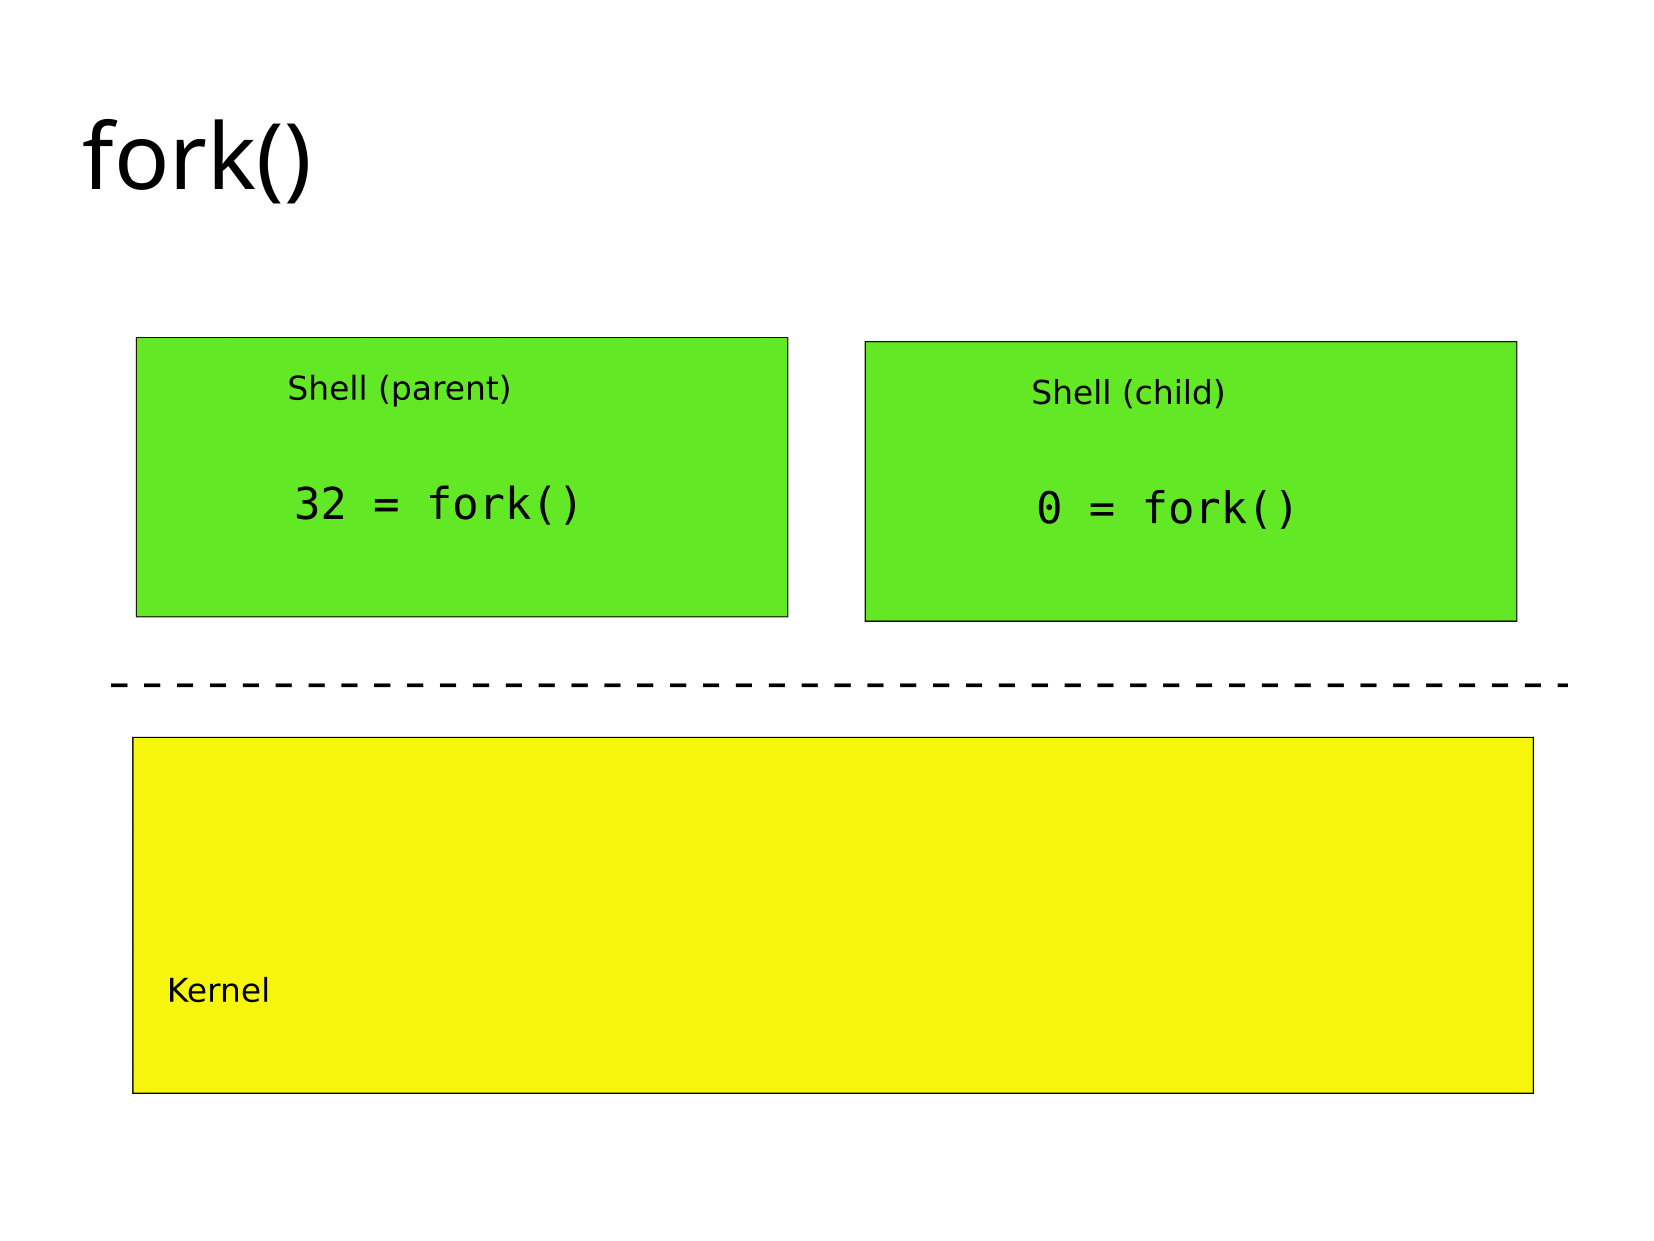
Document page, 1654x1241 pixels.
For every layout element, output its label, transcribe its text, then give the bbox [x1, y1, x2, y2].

title fork() [82, 49, 825, 257]
picture [111, 337, 1568, 1094]
